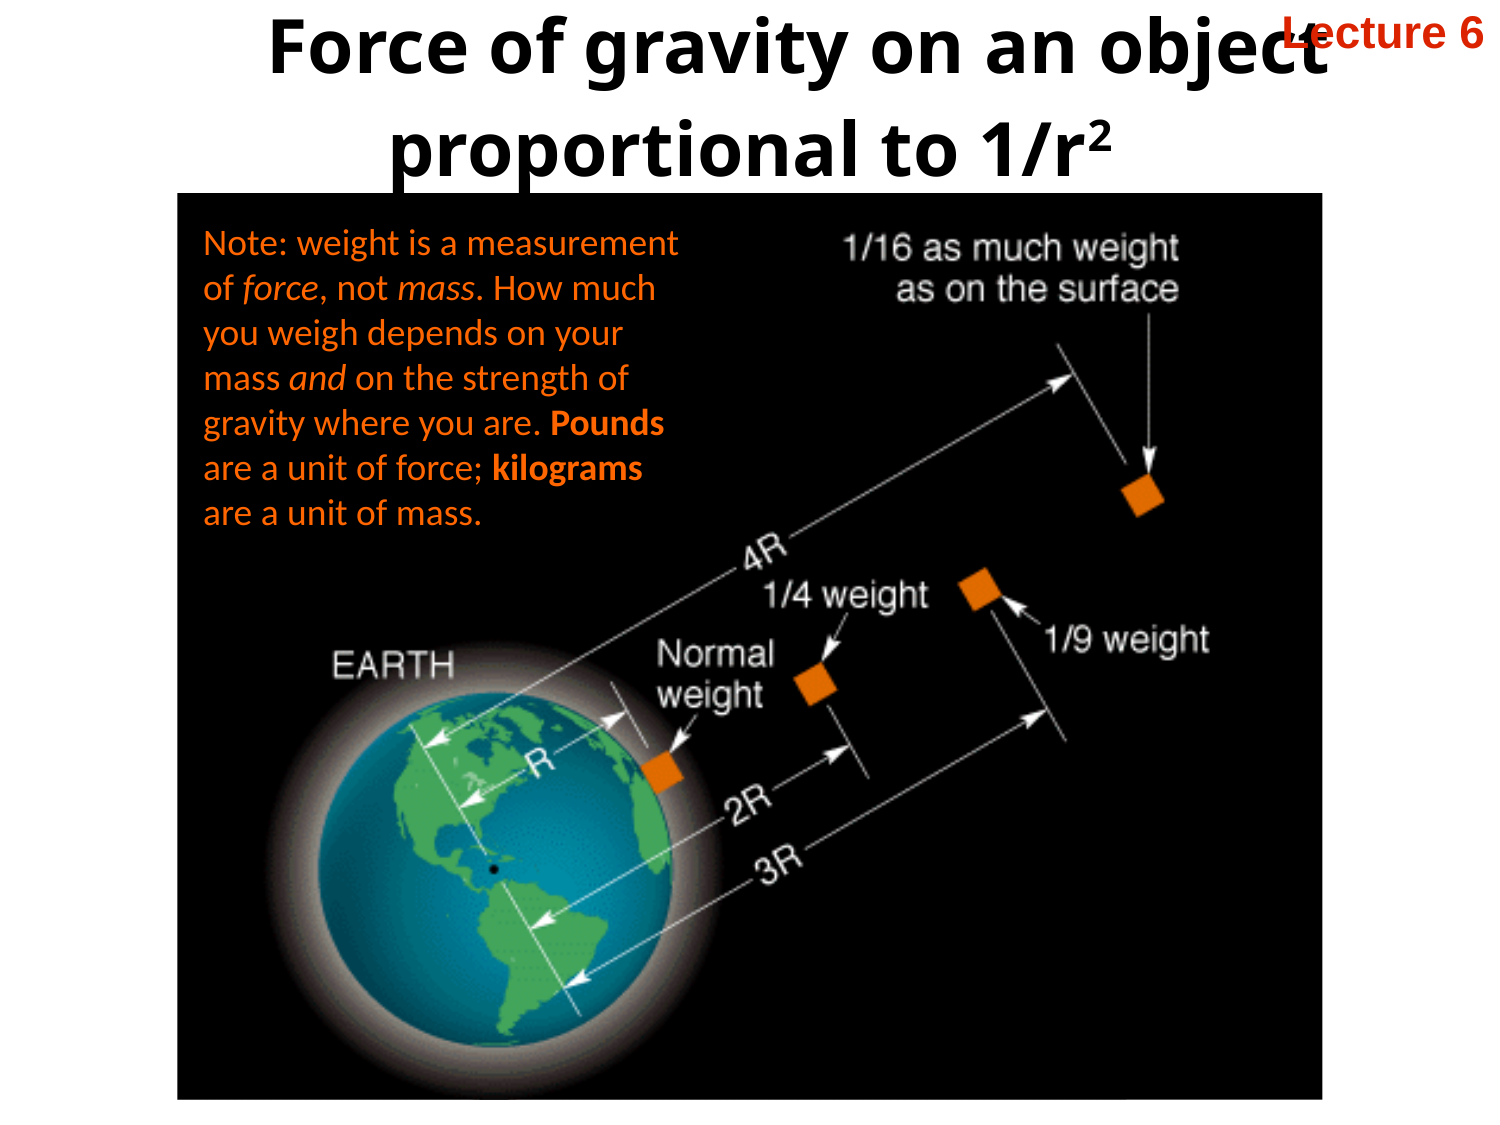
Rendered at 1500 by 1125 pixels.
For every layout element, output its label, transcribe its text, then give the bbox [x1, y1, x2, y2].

title Force of gravity on an object proportional to 1/r2 [30, 8, 1471, 184]
text_box Lecture 6 [1185, 0, 1500, 67]
picture [177, 193, 1323, 1100]
text_box Note: weight is a measurement of force, not mass. How much you weigh depends on your mass and on the strength of gravity where you are. Pounds are a unit of force; kilograms are a unit of mass. [188, 210, 706, 541]
